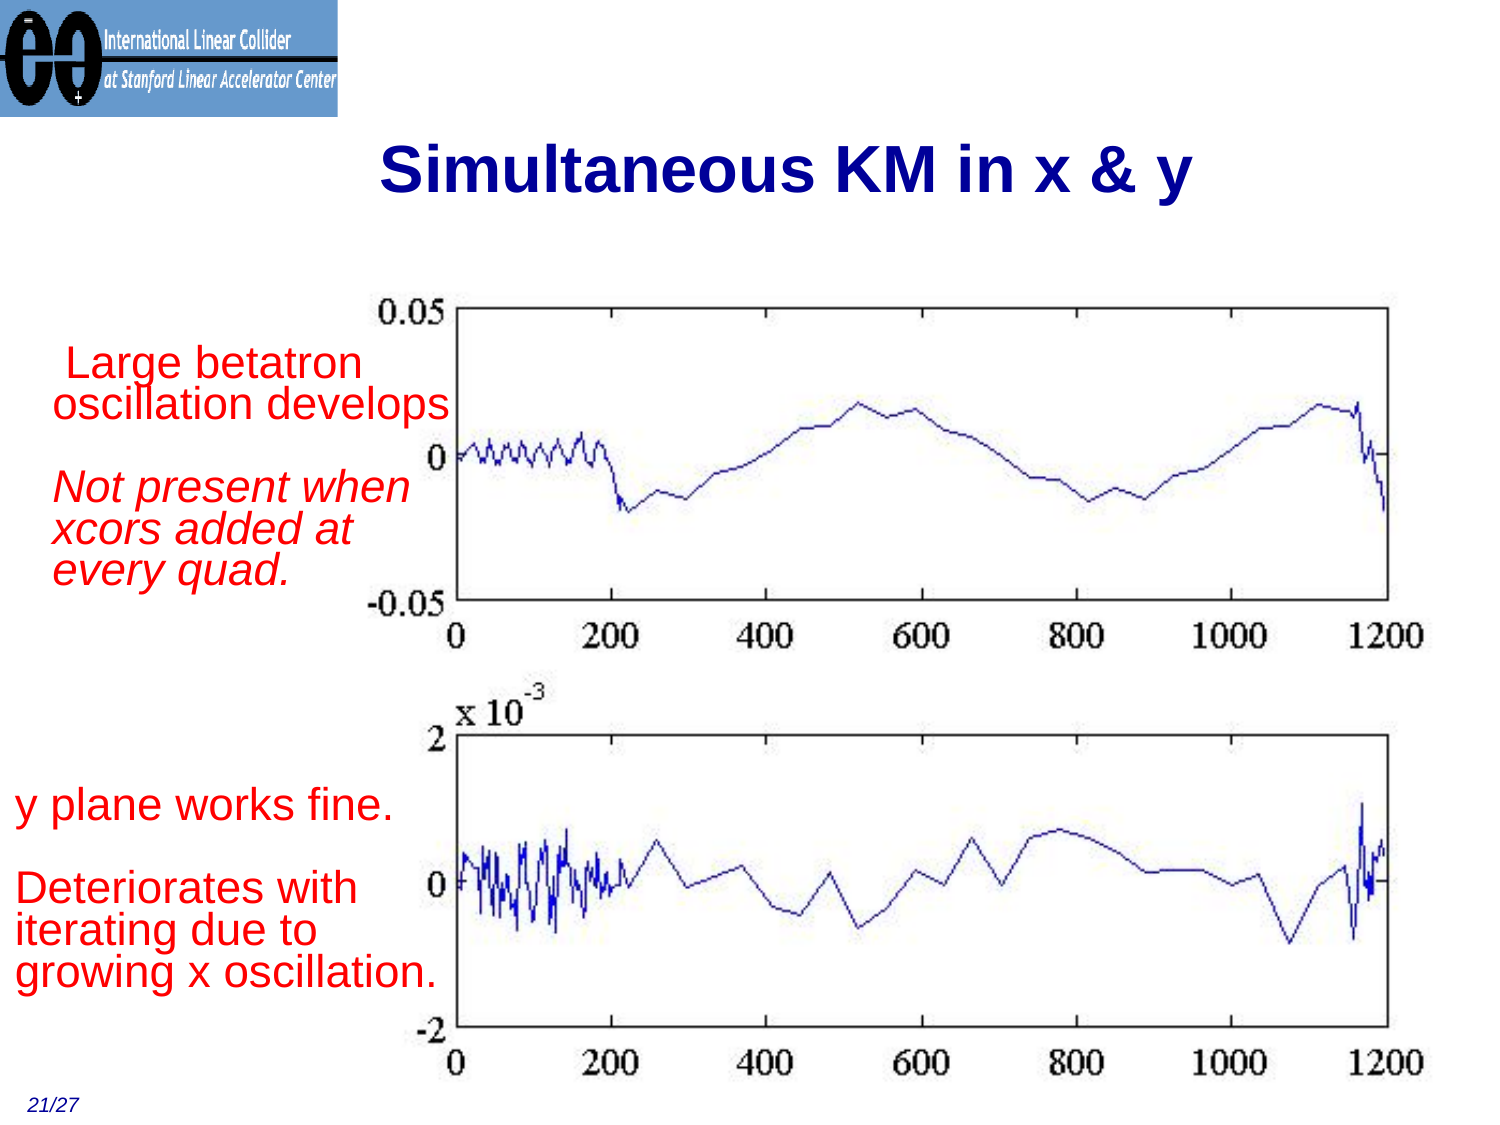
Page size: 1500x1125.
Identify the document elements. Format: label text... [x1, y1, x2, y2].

picture [0, 0, 338, 117]
picture [300, 224, 1500, 1125]
text_box Large betatron oscillation develops Not present when xcors added at every quad. [37, 337, 488, 612]
title Simultaneous KM in x & y [337, 87, 1237, 224]
text_box y plane works fine. Deteriorates with iterating due to growing x oscillation. [0, 780, 488, 1013]
